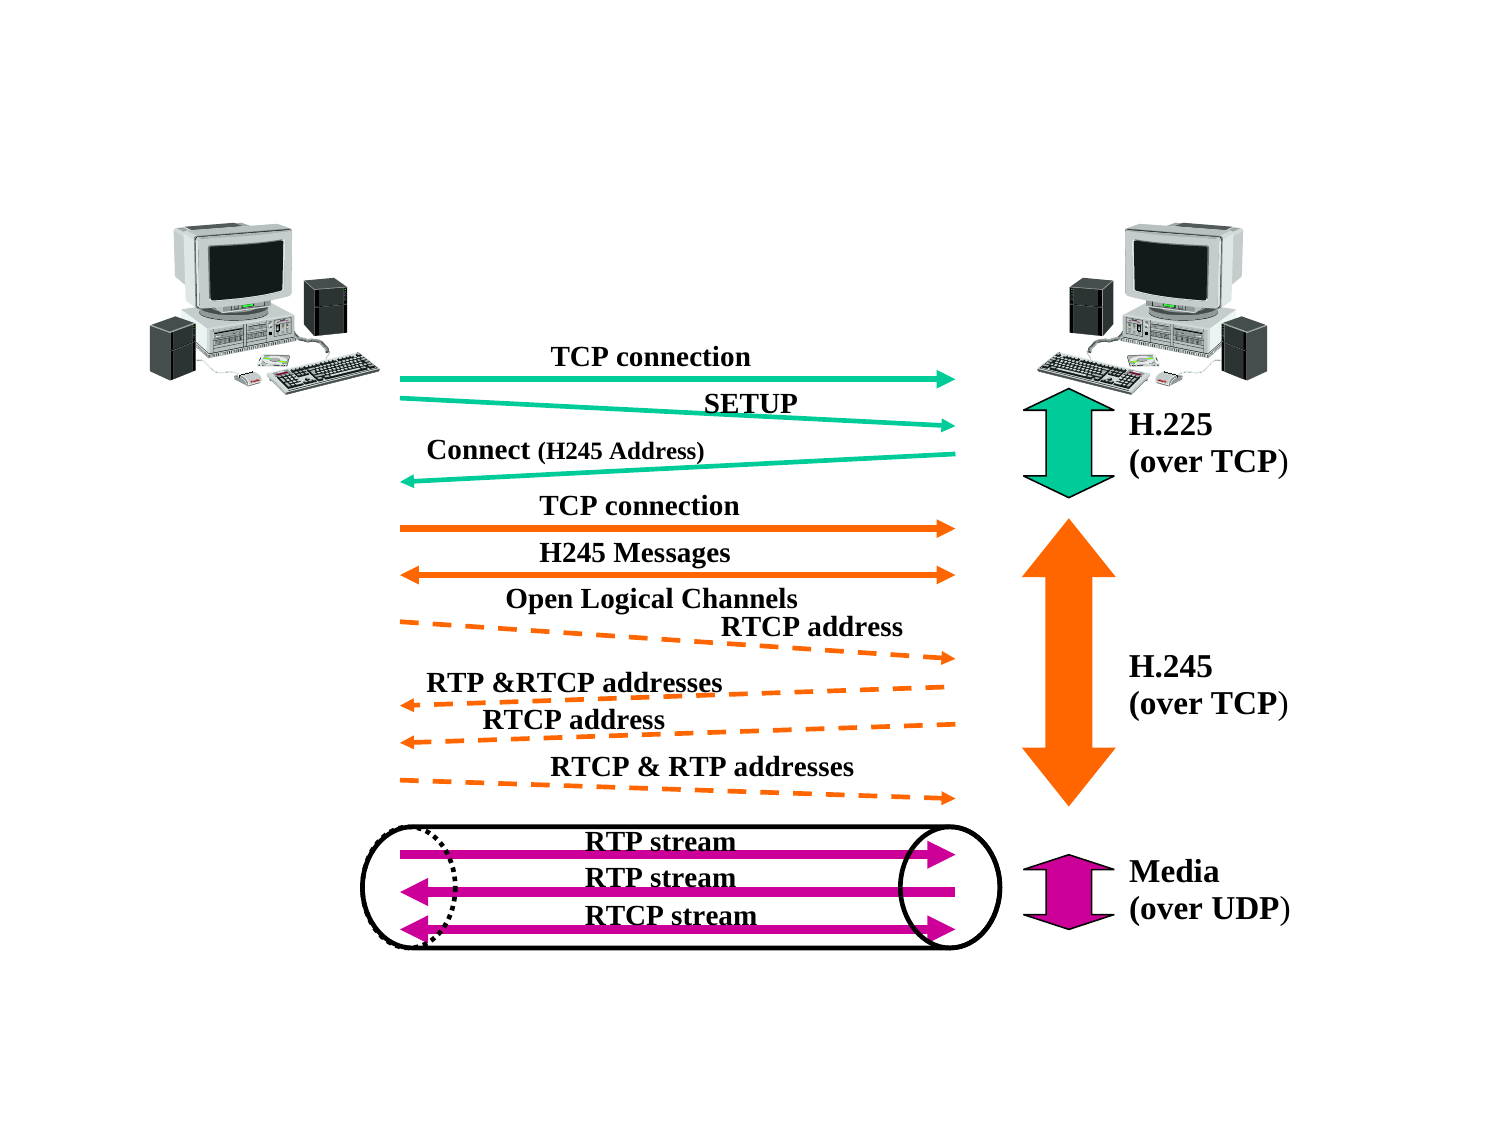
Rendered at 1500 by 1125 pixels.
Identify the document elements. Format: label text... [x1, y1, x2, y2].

text_box RTCP & RTP addresses [535, 742, 870, 791]
text_box [257, 354, 290, 367]
text_box H.245 (over TCP) [1114, 640, 1304, 730]
text_box [1023, 519, 1115, 806]
text_box RTCP address [706, 603, 919, 651]
text_box Connect (H245 Address) [411, 425, 720, 474]
text_box RTCP stream [569, 892, 773, 940]
text_box RTP stream [570, 817, 752, 824]
text_box RTP &RTCP addresses [411, 658, 739, 707]
text_box TCP connection [535, 332, 767, 381]
text_box [149, 222, 380, 395]
text_box [1037, 222, 1268, 395]
text_box Media (over UDP) [1114, 845, 1306, 935]
text_box [208, 367, 217, 373]
text_box [1155, 371, 1183, 387]
text_box Open Logical Channels [490, 574, 814, 623]
text_box RTP stream [570, 854, 752, 892]
text_box RTP stream [570, 830, 752, 854]
text_box H245 Messages [524, 528, 747, 574]
text_box [1023, 854, 1114, 930]
text_box [1200, 366, 1210, 373]
text_box [234, 371, 262, 387]
text_box H.225 (over TCP) [1114, 397, 1304, 488]
text_box [303, 277, 348, 337]
text_box [1069, 277, 1114, 337]
text_box RTCP address [467, 695, 681, 744]
text_box TCP connection [524, 481, 756, 530]
text_box [1127, 354, 1160, 367]
text_box SETUP [689, 379, 814, 428]
